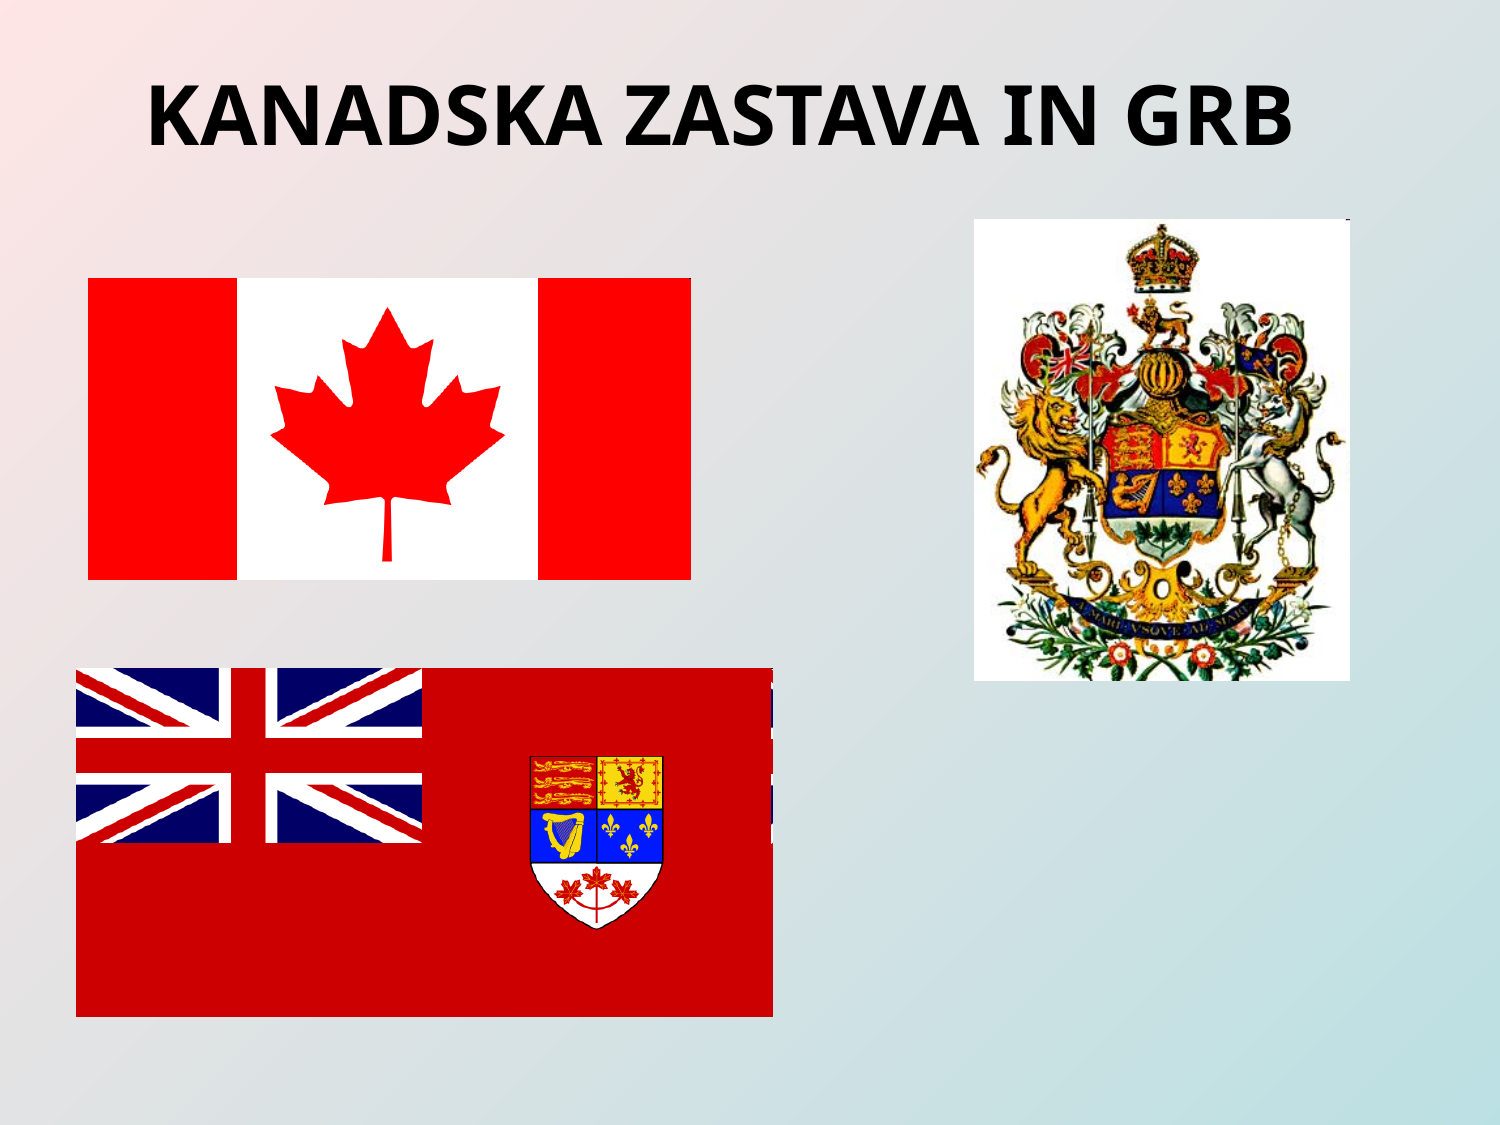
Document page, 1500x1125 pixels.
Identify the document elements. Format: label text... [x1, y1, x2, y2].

picture [88, 278, 691, 580]
text_box KANADSKA ZASTAVA IN GRB [64, 54, 1376, 170]
picture [974, 219, 1350, 681]
picture [76, 668, 773, 1017]
